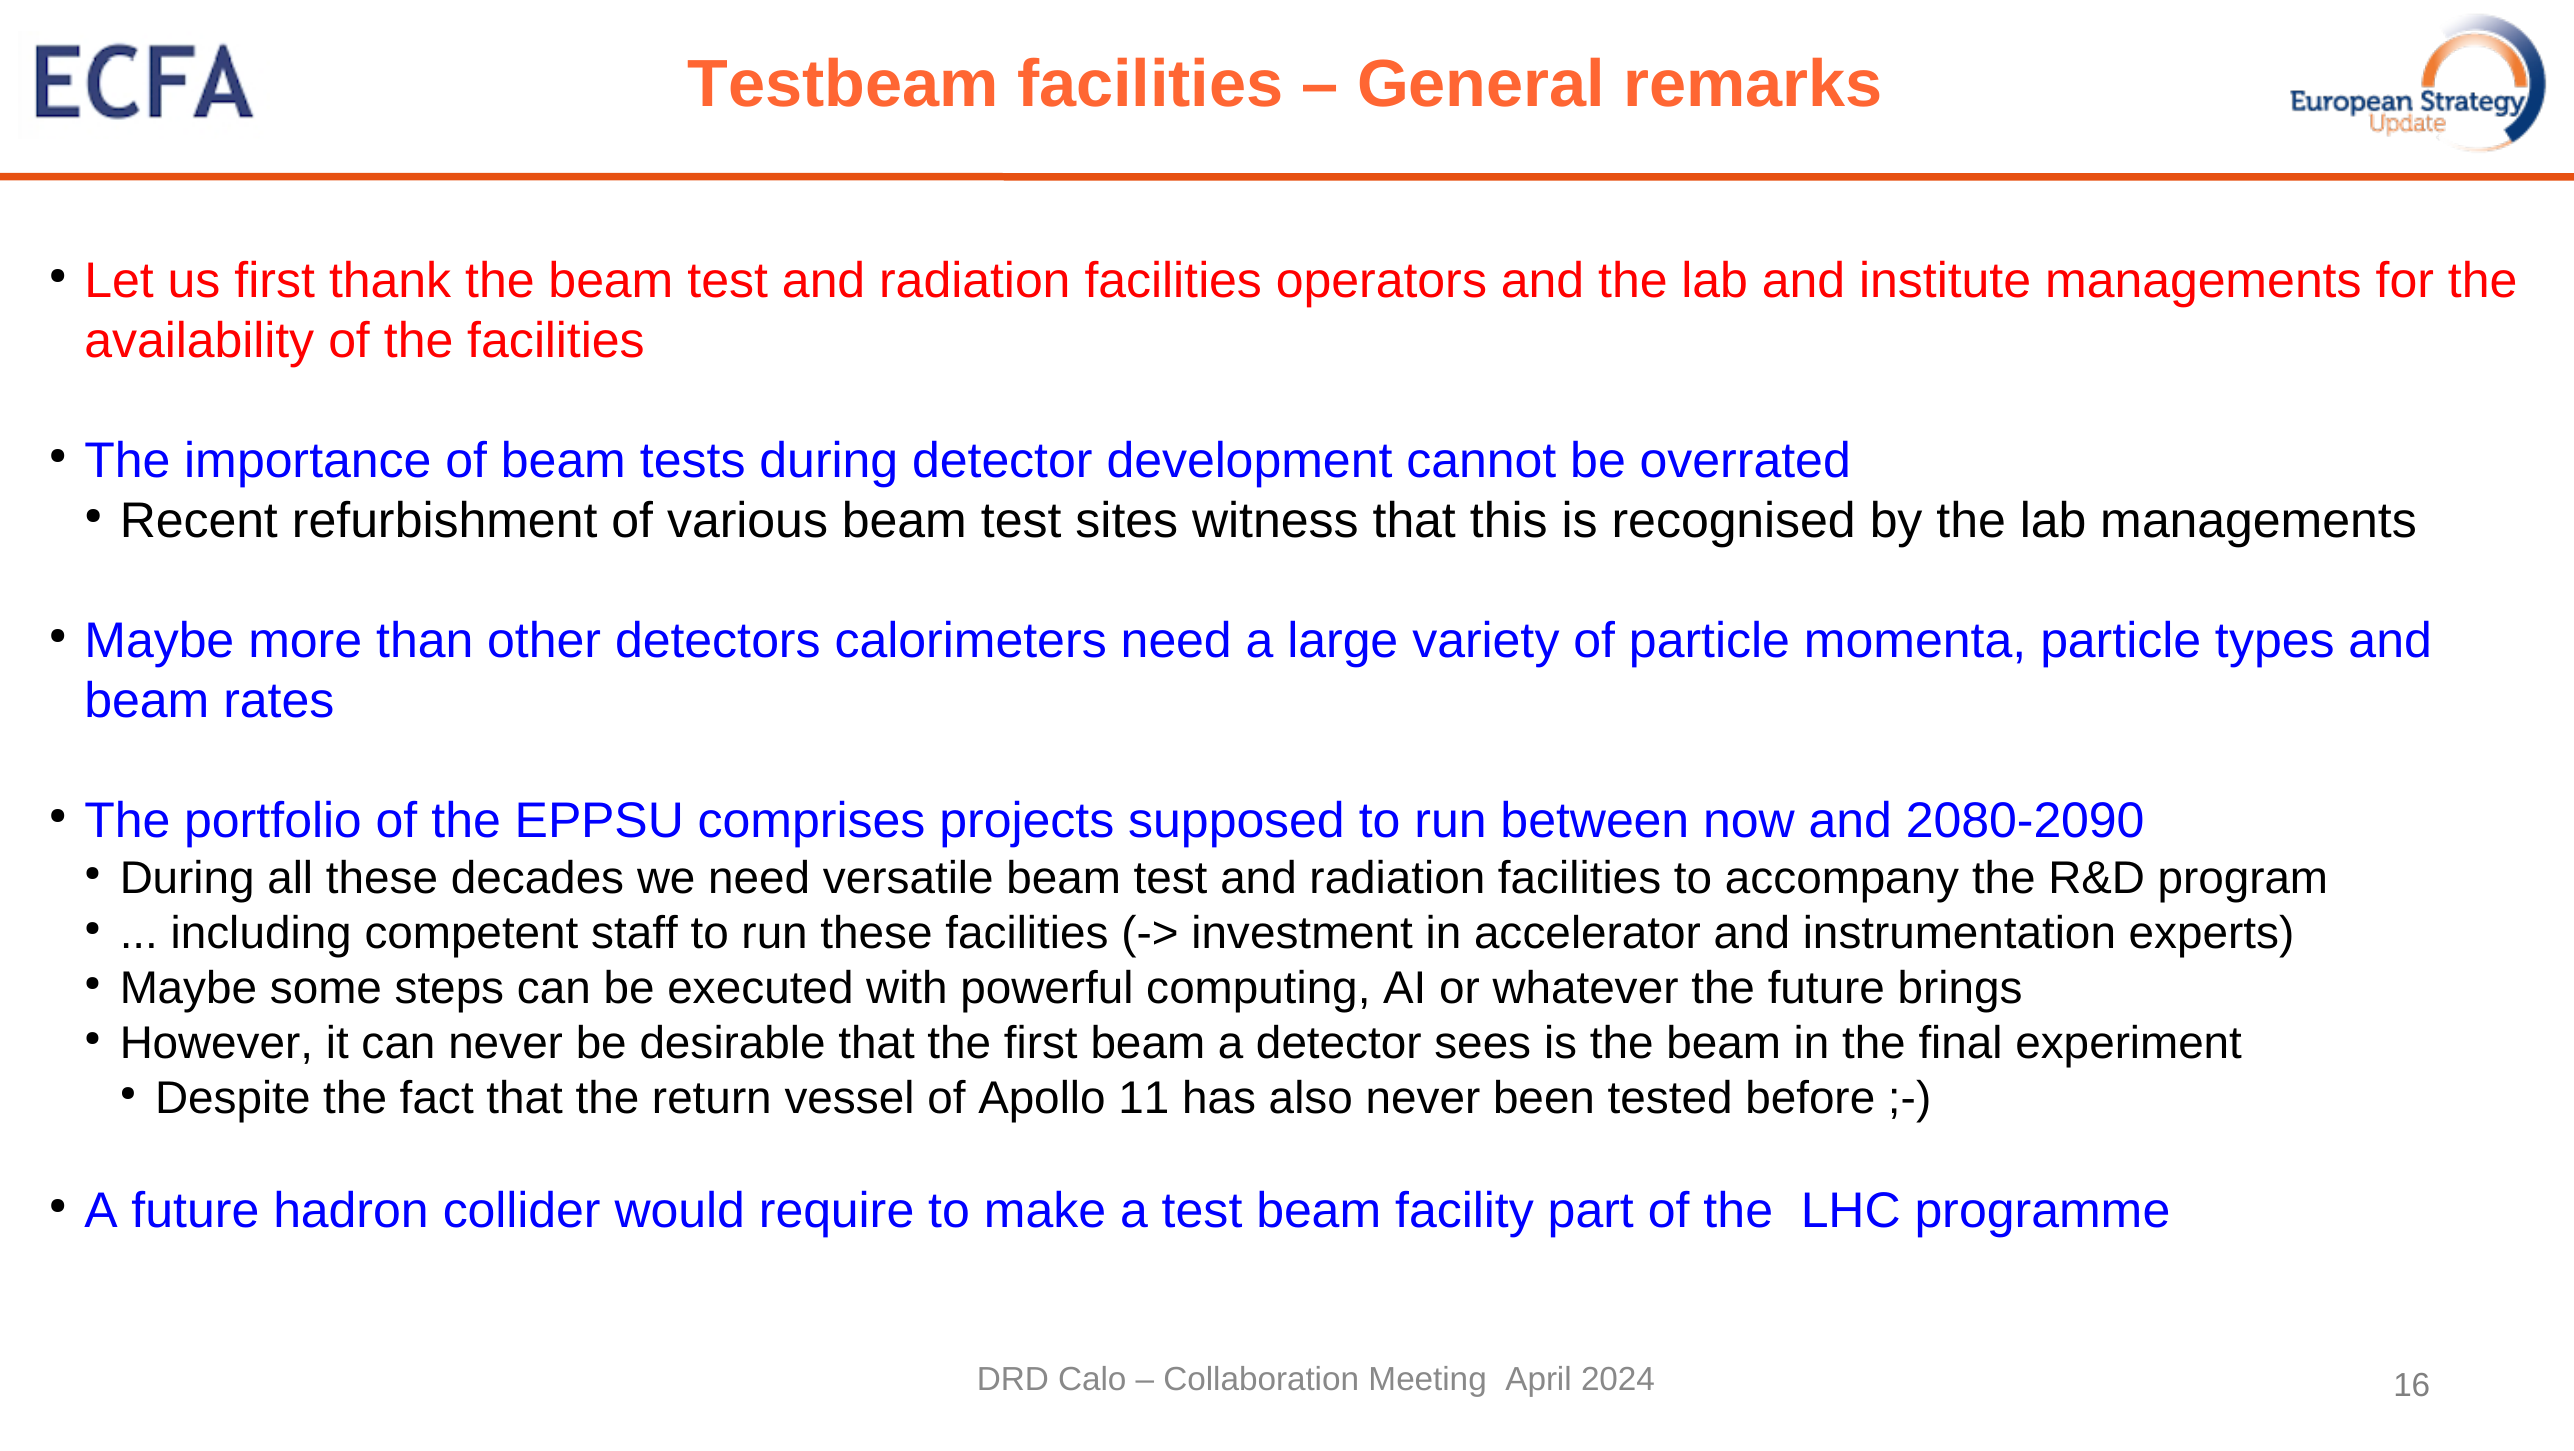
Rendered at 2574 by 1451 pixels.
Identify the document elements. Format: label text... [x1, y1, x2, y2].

picture [2289, 0, 2548, 217]
text_box Let us first thank the beam test and radiation facilities operators and the lab and institute managements for the availability of the facilities The importance of beam tests during detector development cannot be overrated Recent refurbishment of various beam test sites witness that this is recognised by the lab managements Maybe more than other detectors calorimeters need a large variety of particle momenta, particle types and beam rates The portfolio of the EPPSU comprises projects supposed to run between now and 2080-2090 During all these decades we need versatile beam test and radiation facilities to accompany the R&D program ... including competent staff to run these facilities (-> investment in accelerator and instrumentation experts) Maybe some steps can be executed with powerful computing, AI or whatever the future brings However, it can never be desirable that the first beam a detector sees is the beam in the final experiment Despite the fact that the return vessel of Apollo 11 has also never been tested before ;-) A future hadron collider would require to make a test beam facility part of the LHC programme [34, 240, 2549, 1365]
picture [18, 31, 222, 139]
title Testbeam facilities – General remarks [222, 0, 2368, 168]
